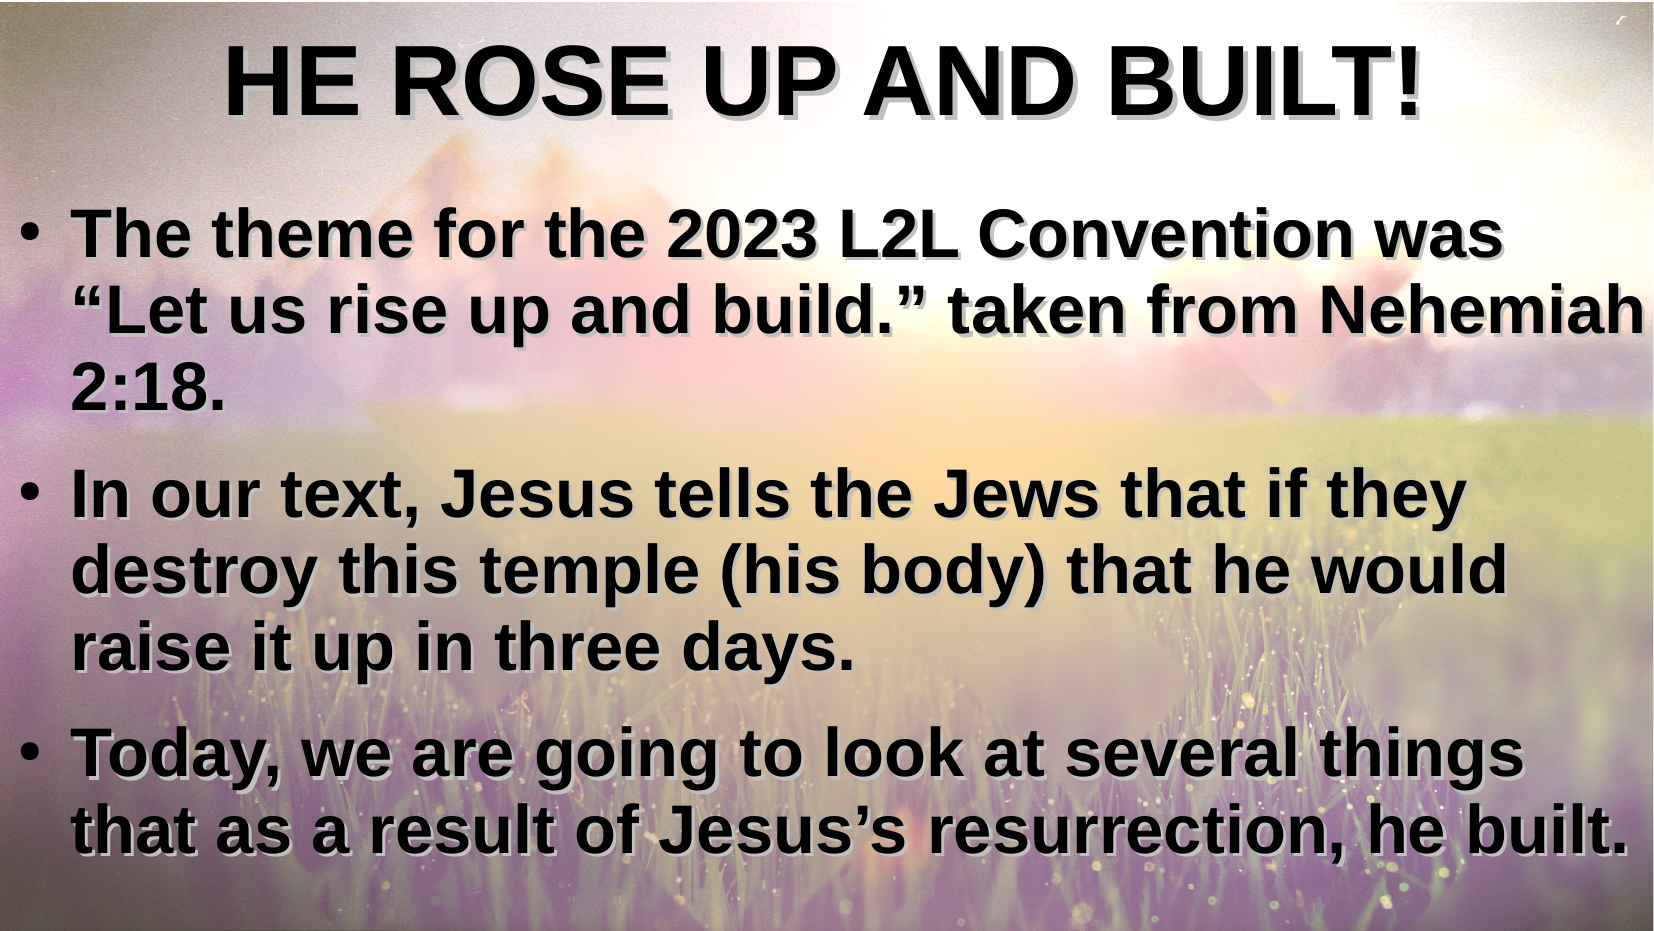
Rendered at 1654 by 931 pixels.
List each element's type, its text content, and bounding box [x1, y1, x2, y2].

picture [0, 2, 1654, 931]
title HE ROSE UP AND BUILT! [15, 3, 1636, 159]
list The theme for the 2023 L2L Convention was “Let us rise up and build.” taken from Nehemiah 2:18. In our text, Jesus tells the Jews that if they destroy this temple (his body) that he would raise it up in three days. Today, we are going to look at several things that as a result of Jesus’s resurrection, he built. [0, 195, 1651, 931]
